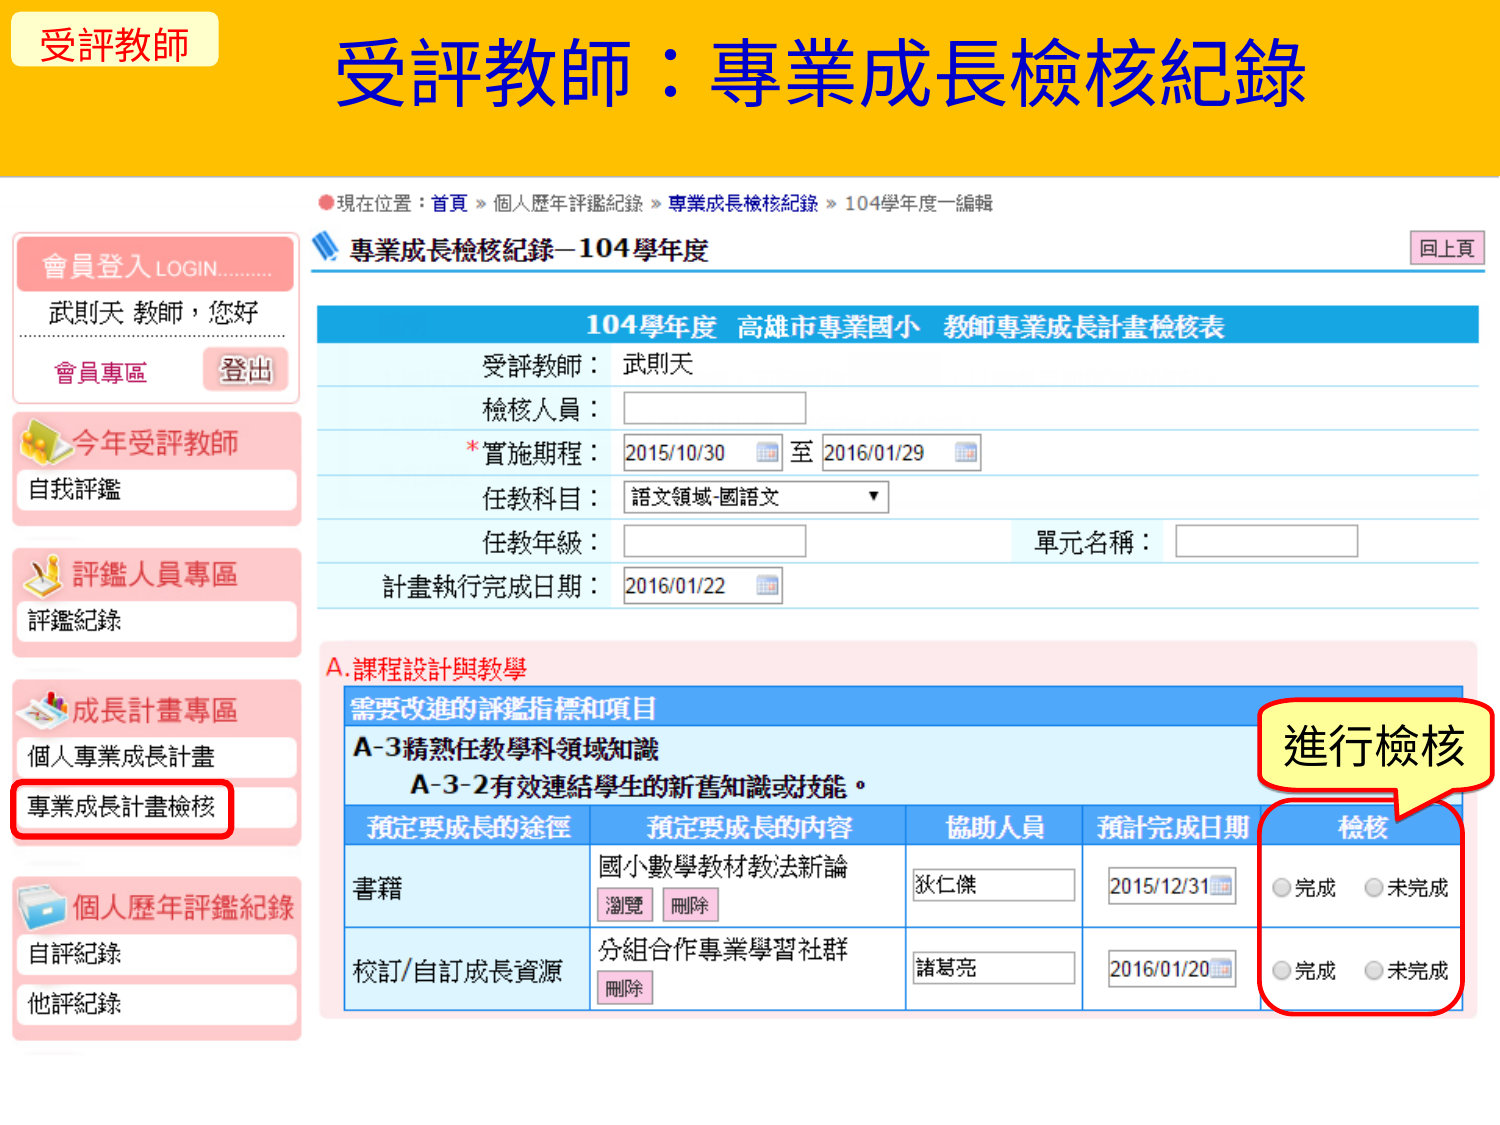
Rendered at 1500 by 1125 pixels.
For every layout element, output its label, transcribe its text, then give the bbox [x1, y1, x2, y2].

text_box 受評教師：專業成長檢核紀錄 [123, 19, 1500, 126]
text_box 受評教師 [11, 11, 219, 67]
picture [0, 176, 1500, 1125]
text_box 進行檢核 [1259, 699, 1493, 820]
text_box [0, 0, 1500, 176]
